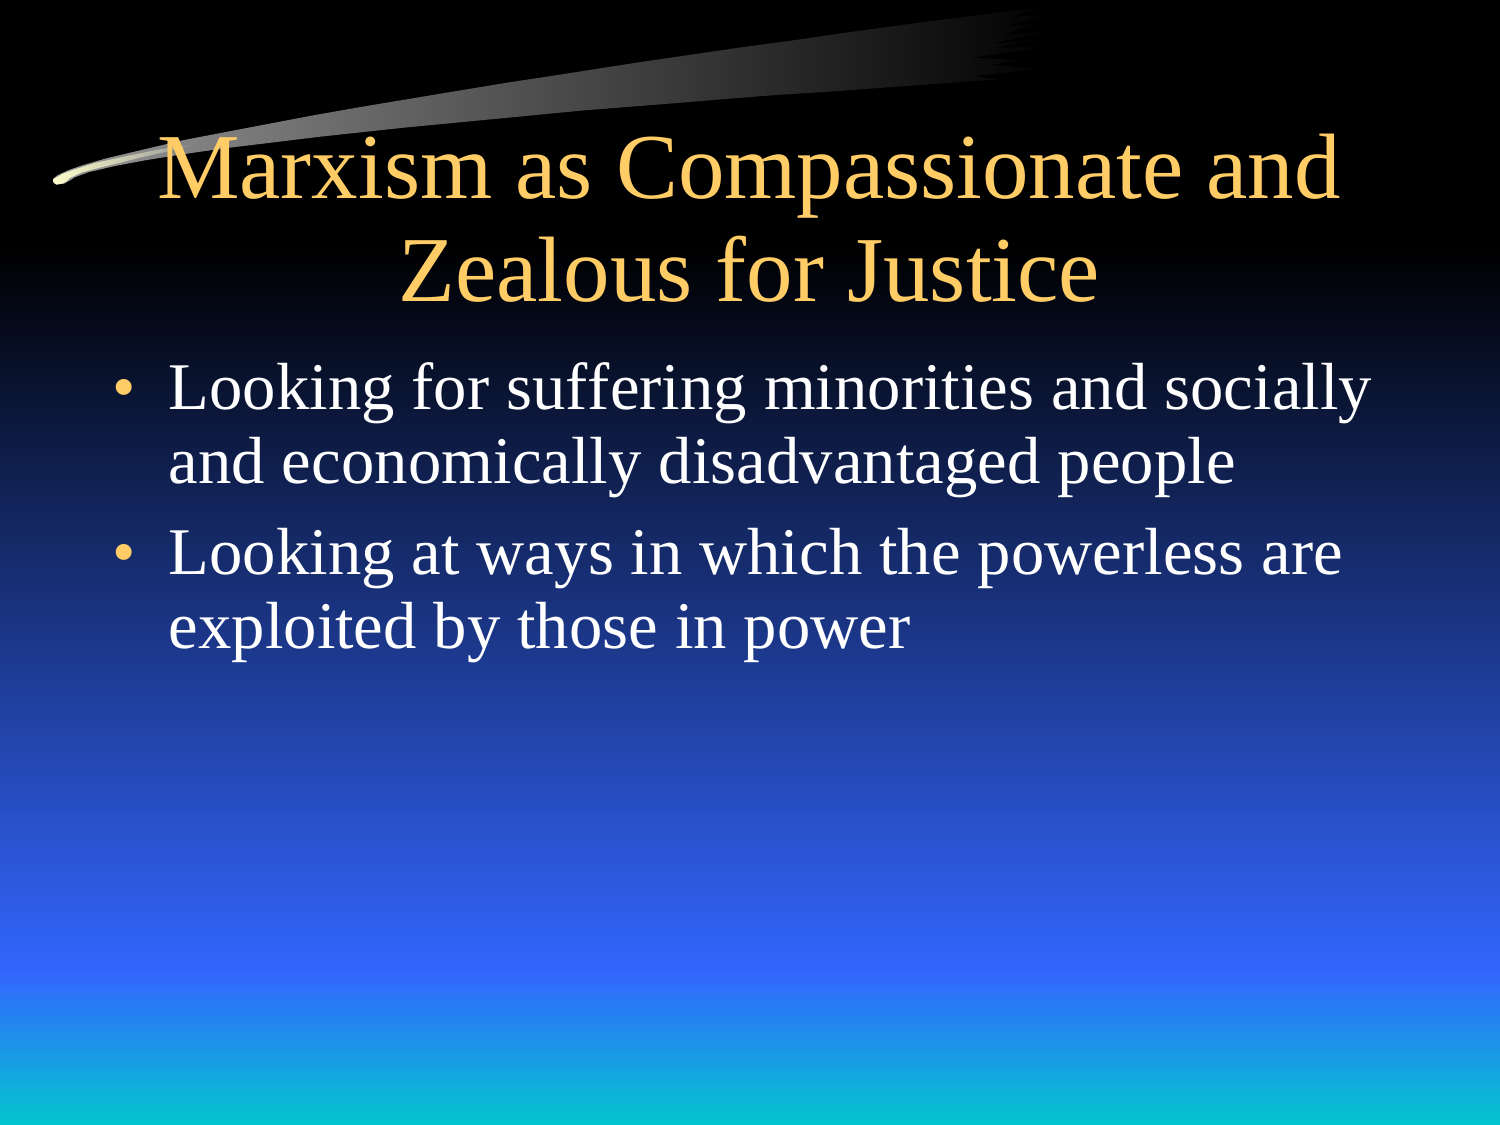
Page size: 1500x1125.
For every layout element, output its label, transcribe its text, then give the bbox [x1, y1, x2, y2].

title Marxism as Compassionate and Zealous for Justice [112, 108, 1388, 330]
list Looking for suffering minorities and socially and economically disadvantaged people Looking at ways in which the powerless are exploited by those in power [112, 350, 1388, 1026]
